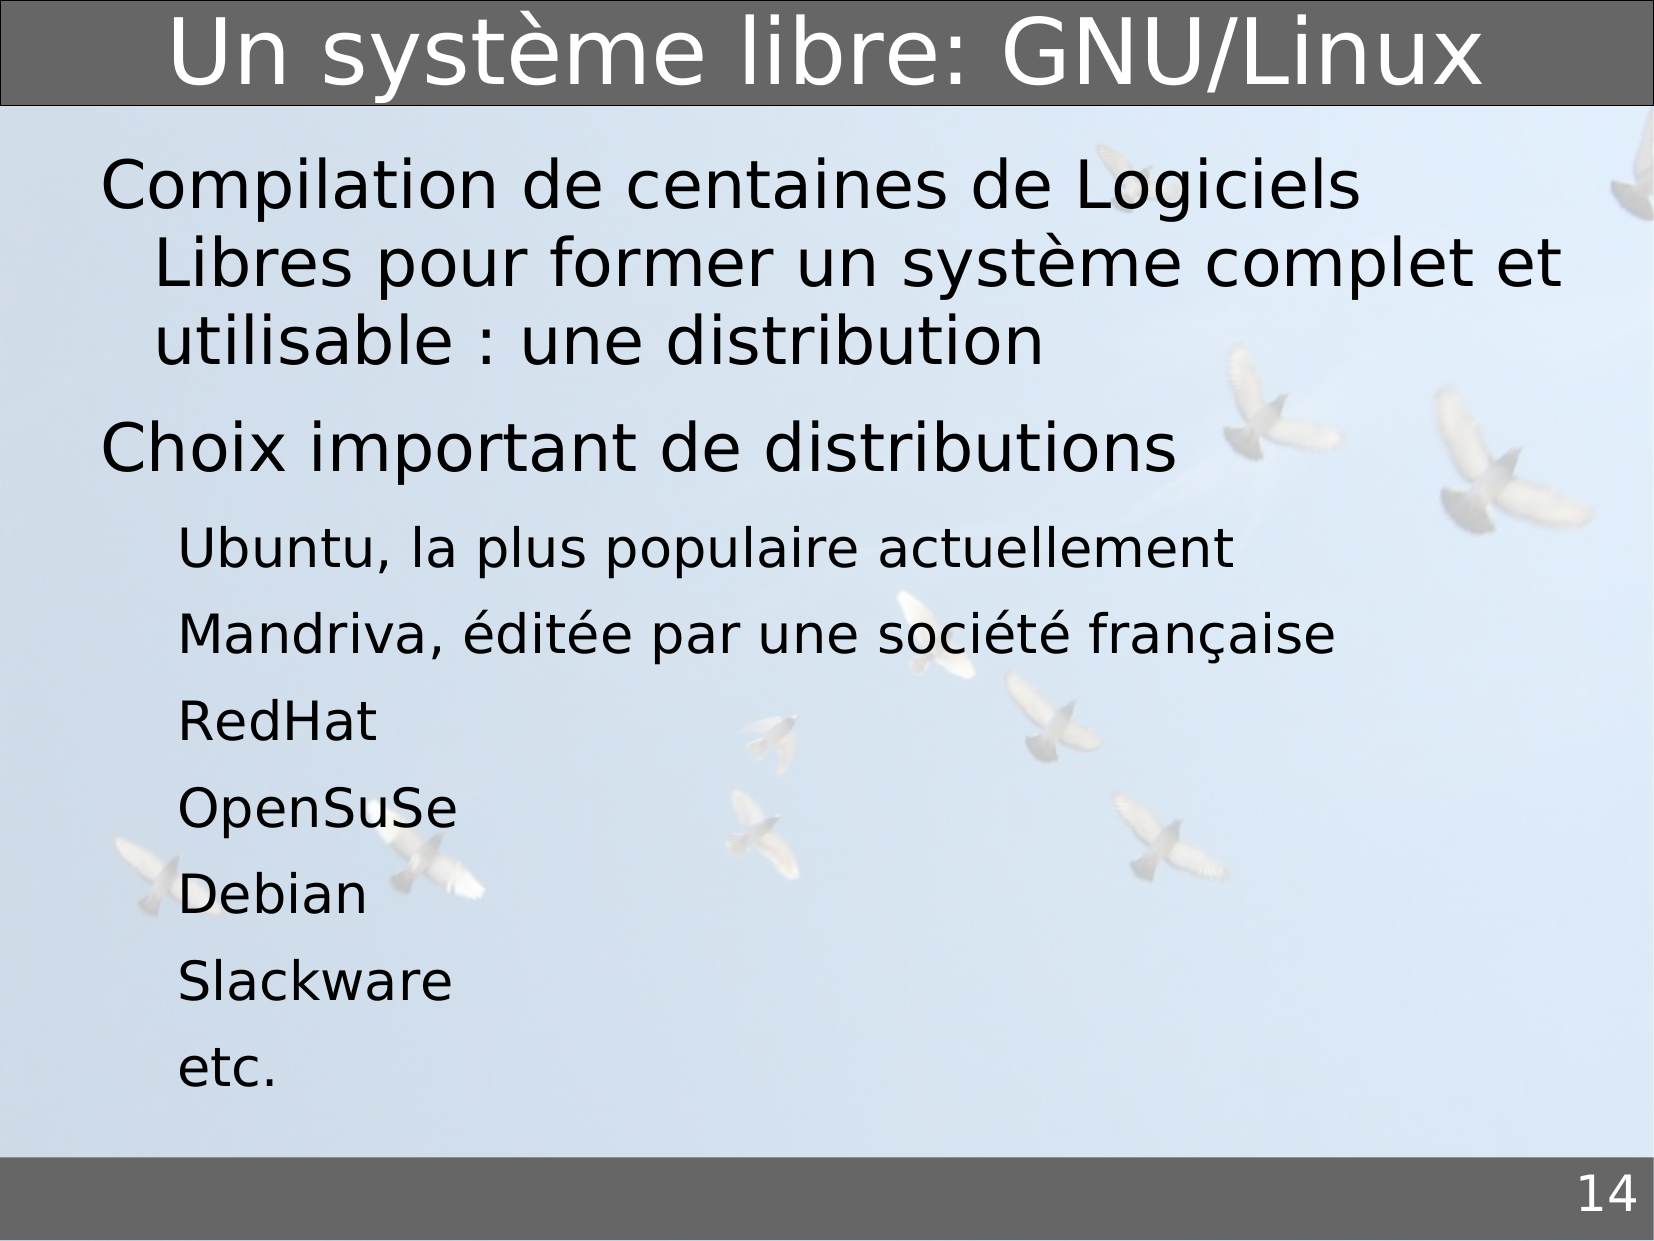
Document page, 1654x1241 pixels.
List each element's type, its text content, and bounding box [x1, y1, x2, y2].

title Un système libre: GNU/Linux [0, 0, 1654, 107]
list Compilation de centaines de Logiciels Libres pour former un système complet et utilisable : une distribution Choix important de distributions Ubuntu, la plus populaire actuellement Mandriva, éditée par une société française RedHat OpenSuSe Debian Slackware etc. [82, 146, 1571, 1100]
